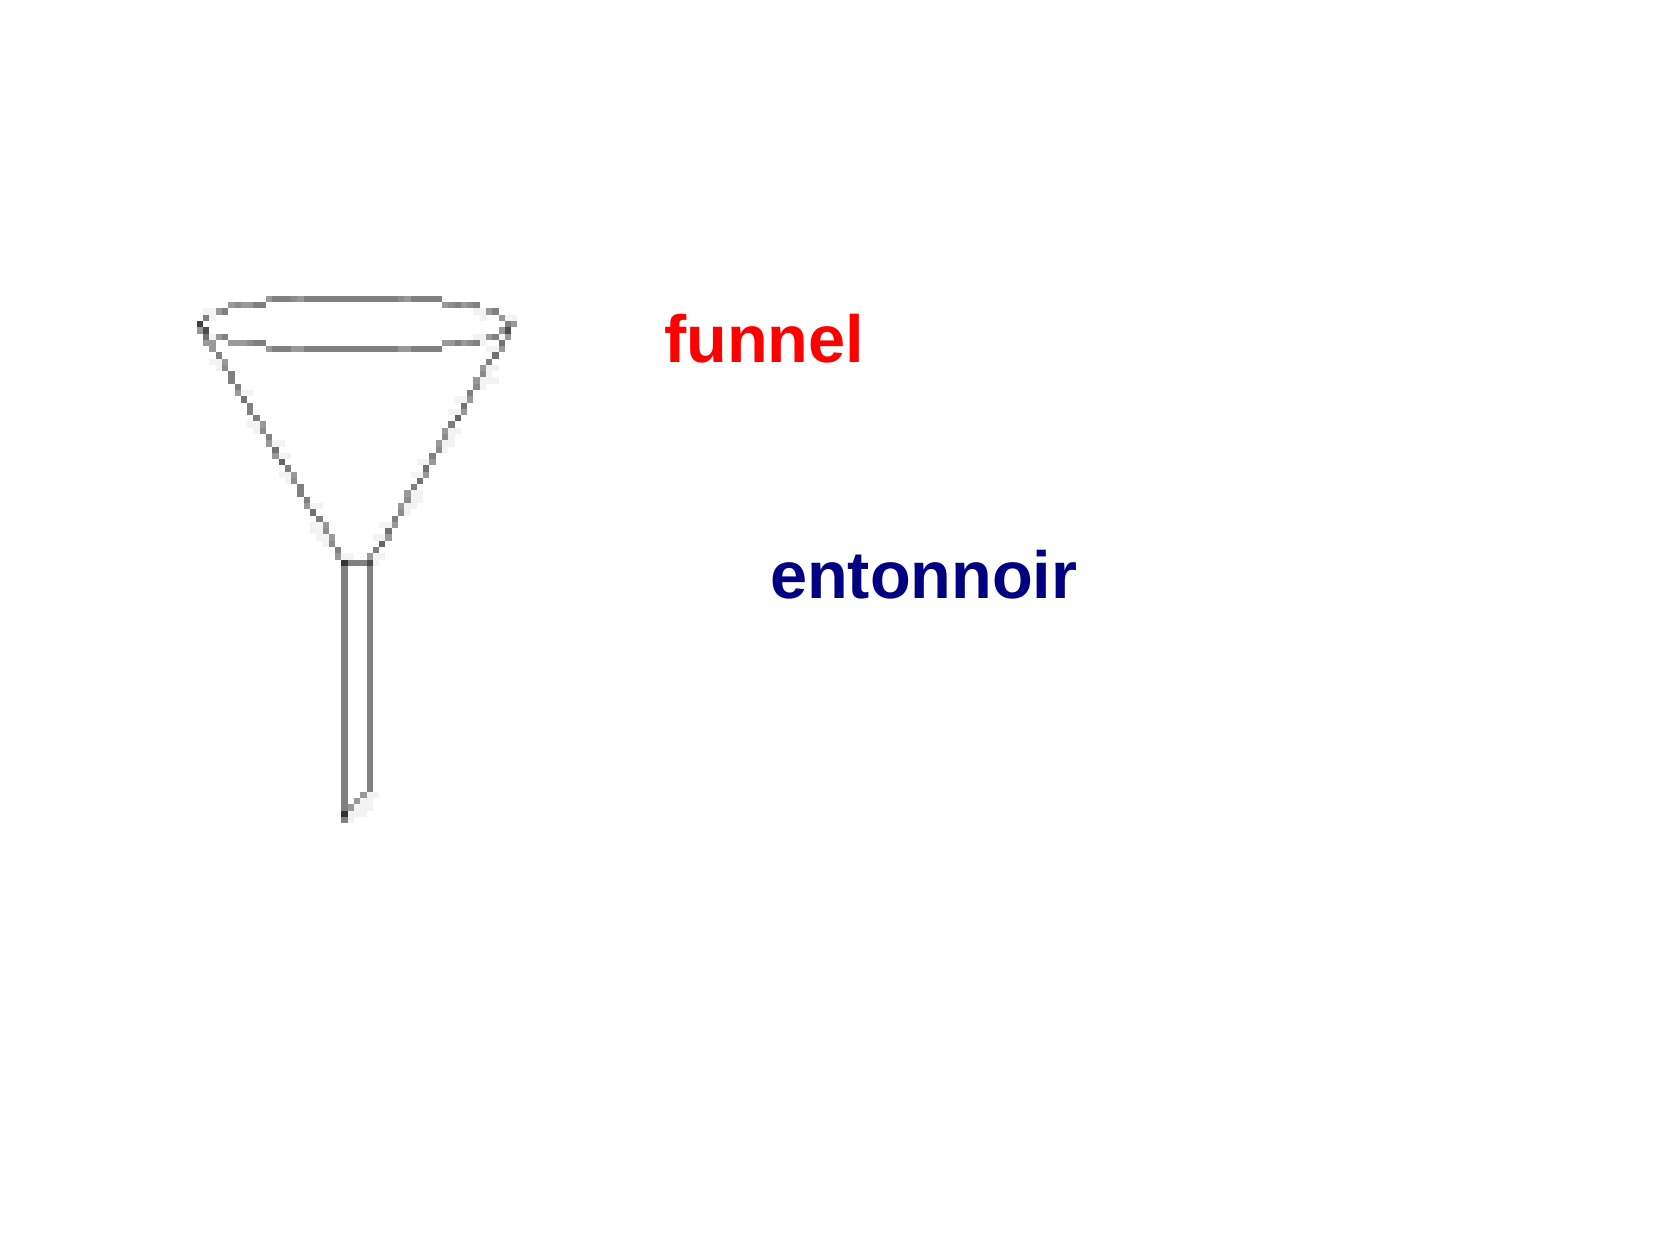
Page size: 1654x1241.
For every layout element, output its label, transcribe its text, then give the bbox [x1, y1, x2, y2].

text_box entonnoir [755, 530, 1093, 621]
picture [147, 265, 562, 855]
text_box funnel [649, 294, 1536, 384]
